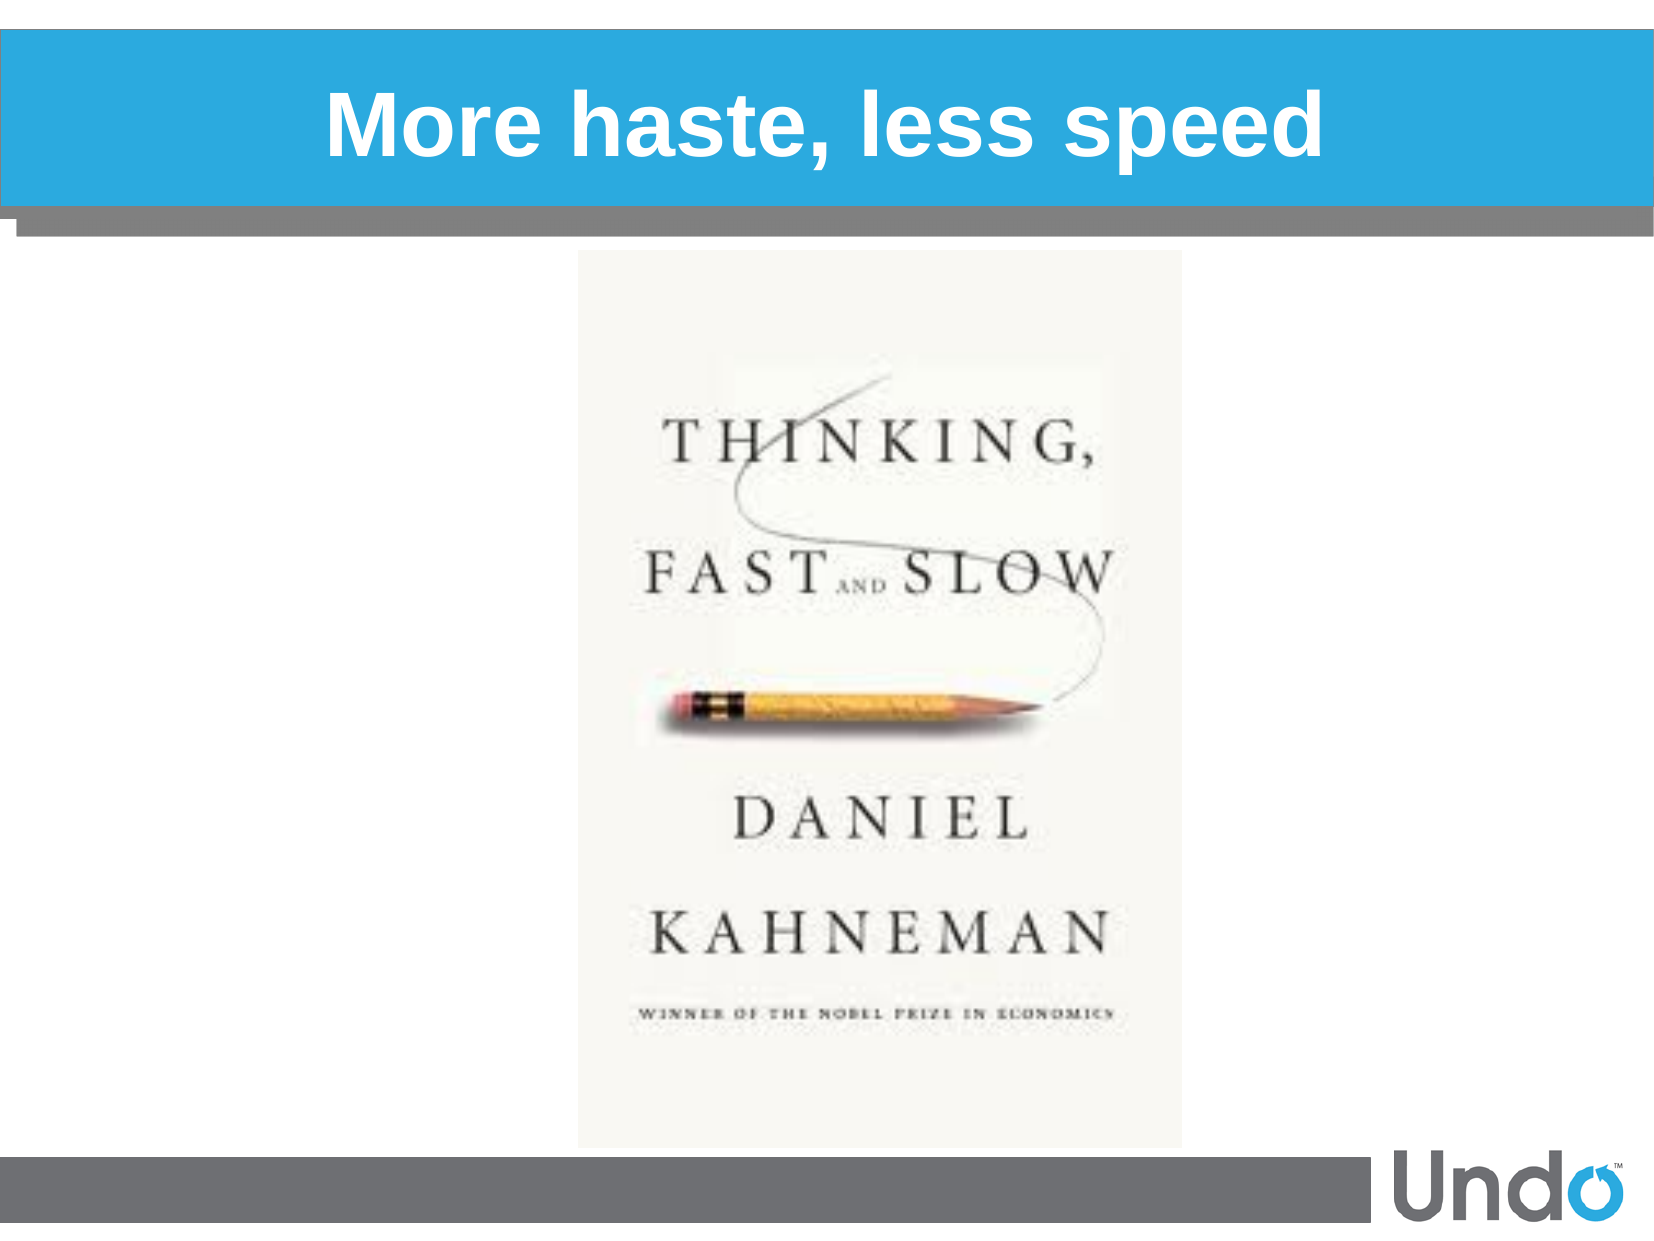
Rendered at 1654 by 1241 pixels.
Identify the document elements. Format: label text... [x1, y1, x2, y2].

title More haste, less speed [82, 14, 1571, 221]
picture [1394, 1150, 1624, 1223]
picture [578, 250, 1182, 1148]
